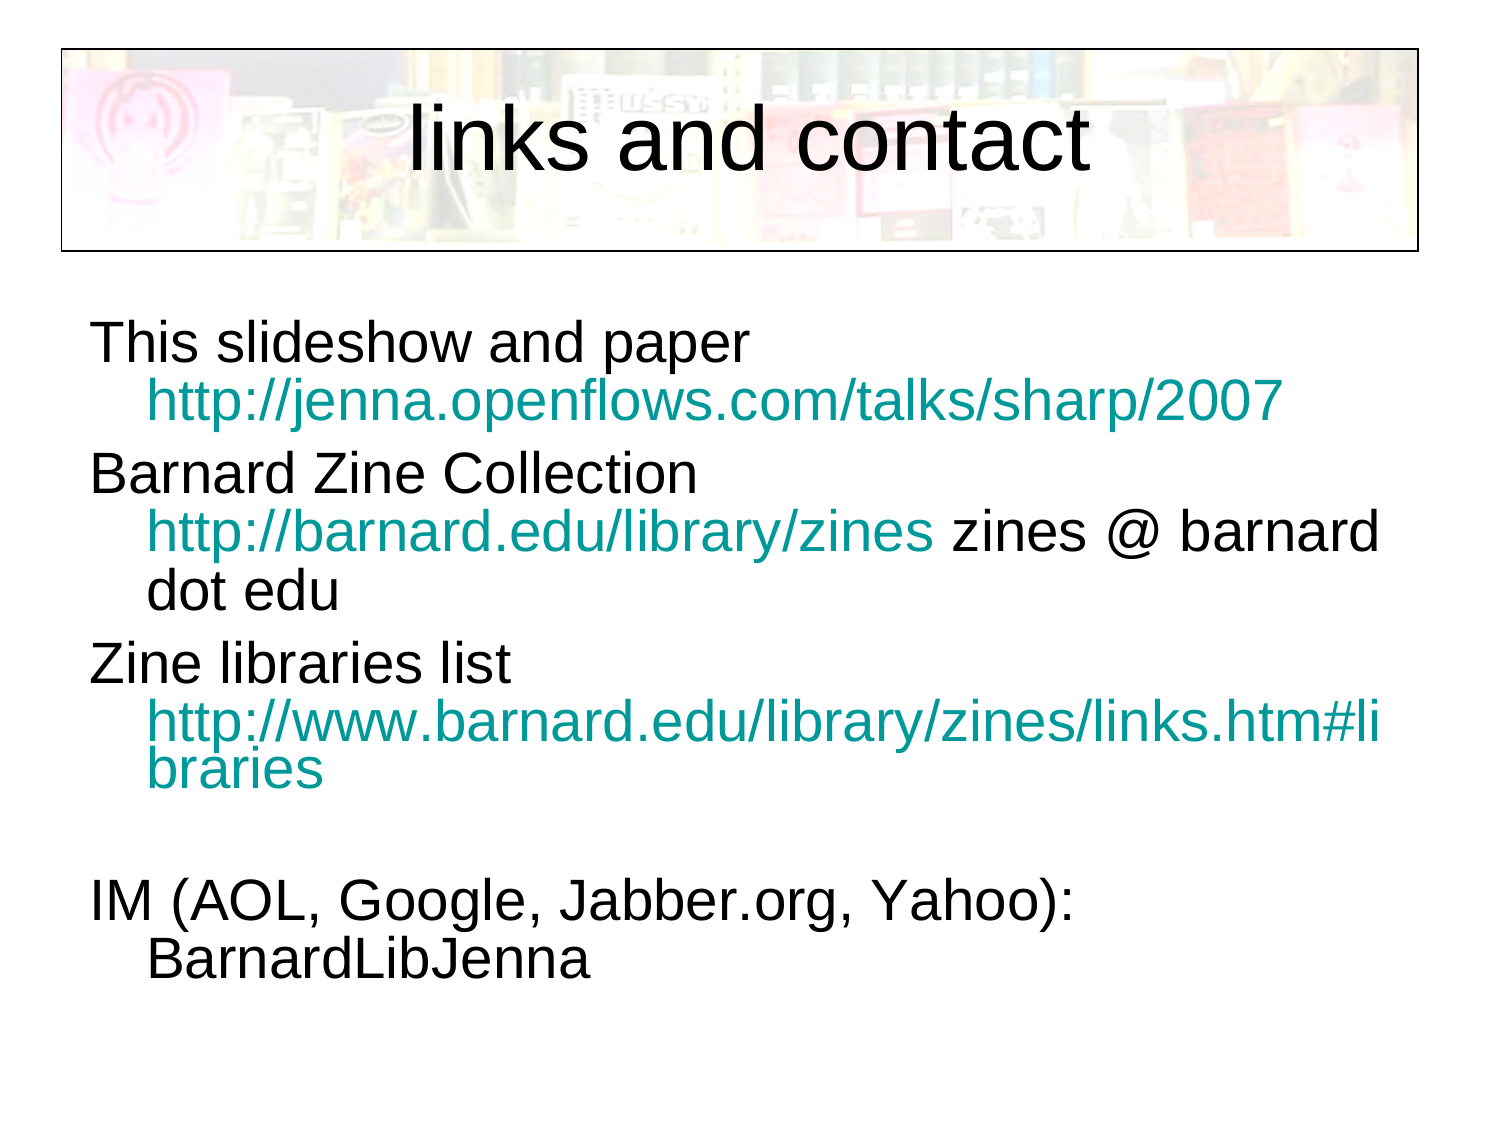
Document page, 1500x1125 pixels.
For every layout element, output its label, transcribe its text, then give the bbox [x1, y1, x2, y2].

list This slideshow and paper http://jenna.openflows.com/talks/sharp/2007 Barnard Zine Collection http://barnard.edu/library/zines zines @ barnard dot edu Zine libraries list http://www.barnard.edu/library/zines/links.htm#libraries IM (AOL, Google, Jabber.org, Yahoo): BarnardLibJenna [75, 307, 1426, 1051]
title links and contact [75, 45, 1426, 233]
picture [62, 50, 1418, 250]
